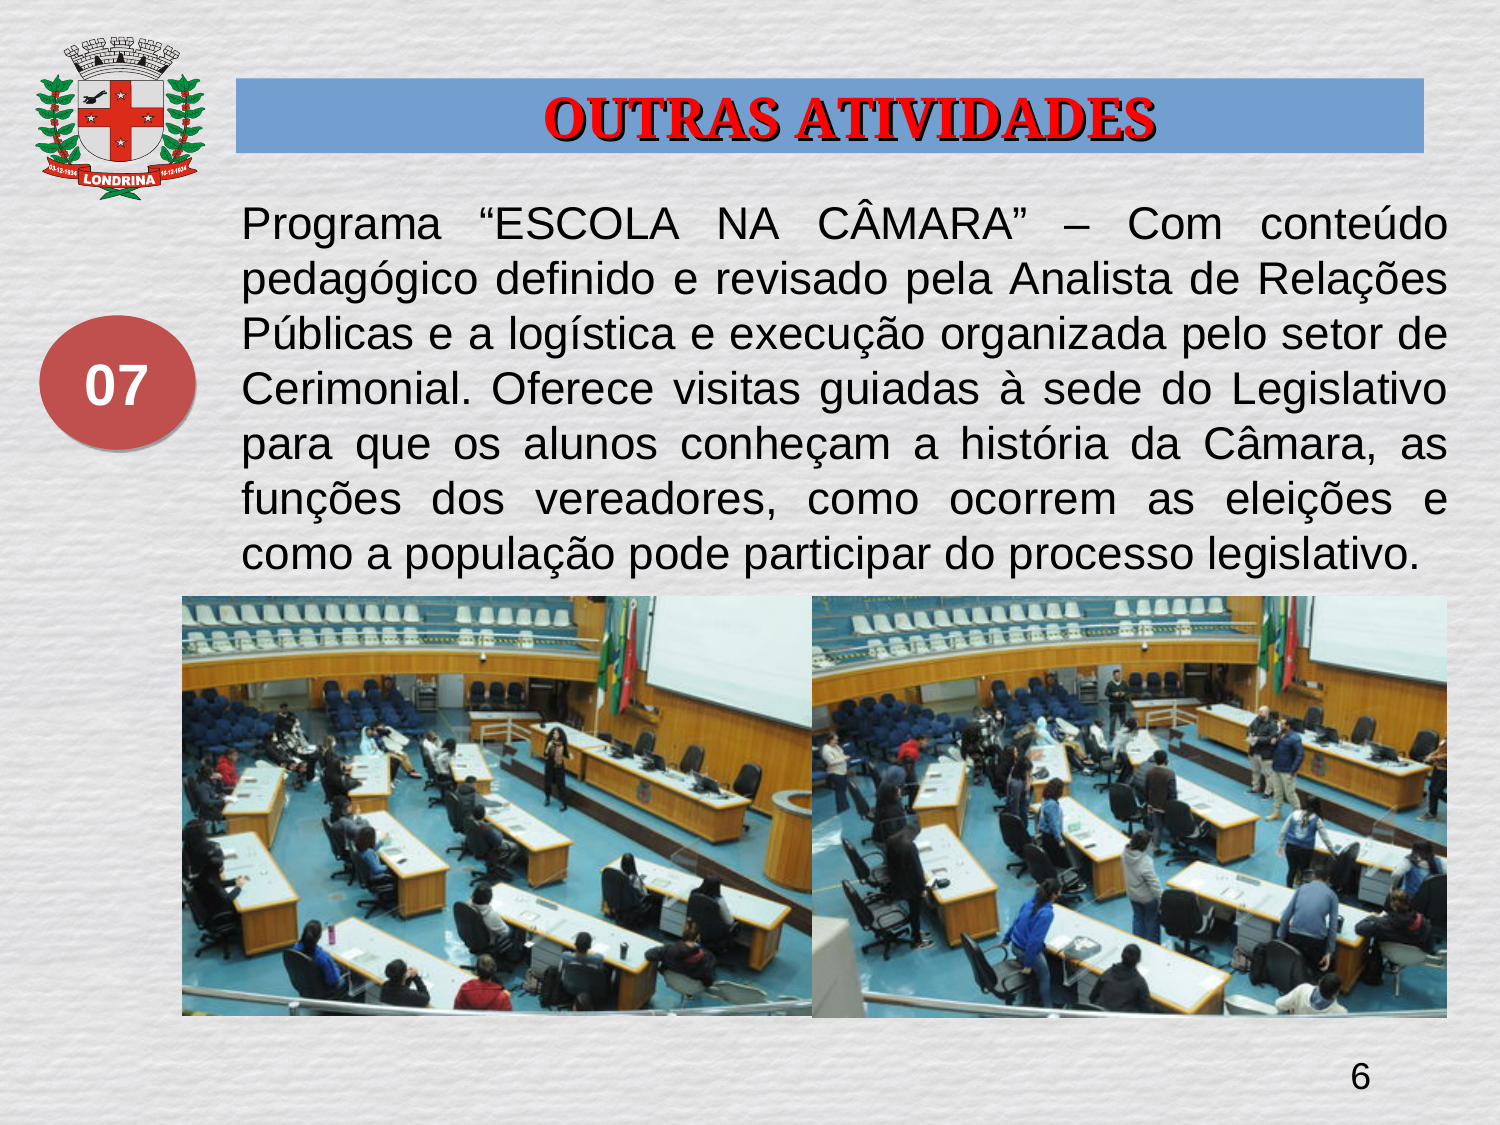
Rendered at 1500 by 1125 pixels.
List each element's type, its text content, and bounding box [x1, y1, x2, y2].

text_box 07 [39, 315, 196, 450]
text_box <número> [1335, 1044, 1500, 1115]
picture [0, 0, 1500, 1125]
text_box Programa “ESCOLA NA CÂMARA” – Com conteúdo pedagógico definido e revisado pela Analista de Relações Públicas e a logística e execução organizada pelo setor de Cerimonial. Oferece visitas guiadas à sede do Legislativo para que os alunos conheçam a história da Câmara, as funções dos vereadores, como ocorrem as eleições e como a população pode participar do processo legislativo. [226, 186, 1465, 586]
text_box OUTRAS ATIVIDADES [236, 78, 1424, 154]
